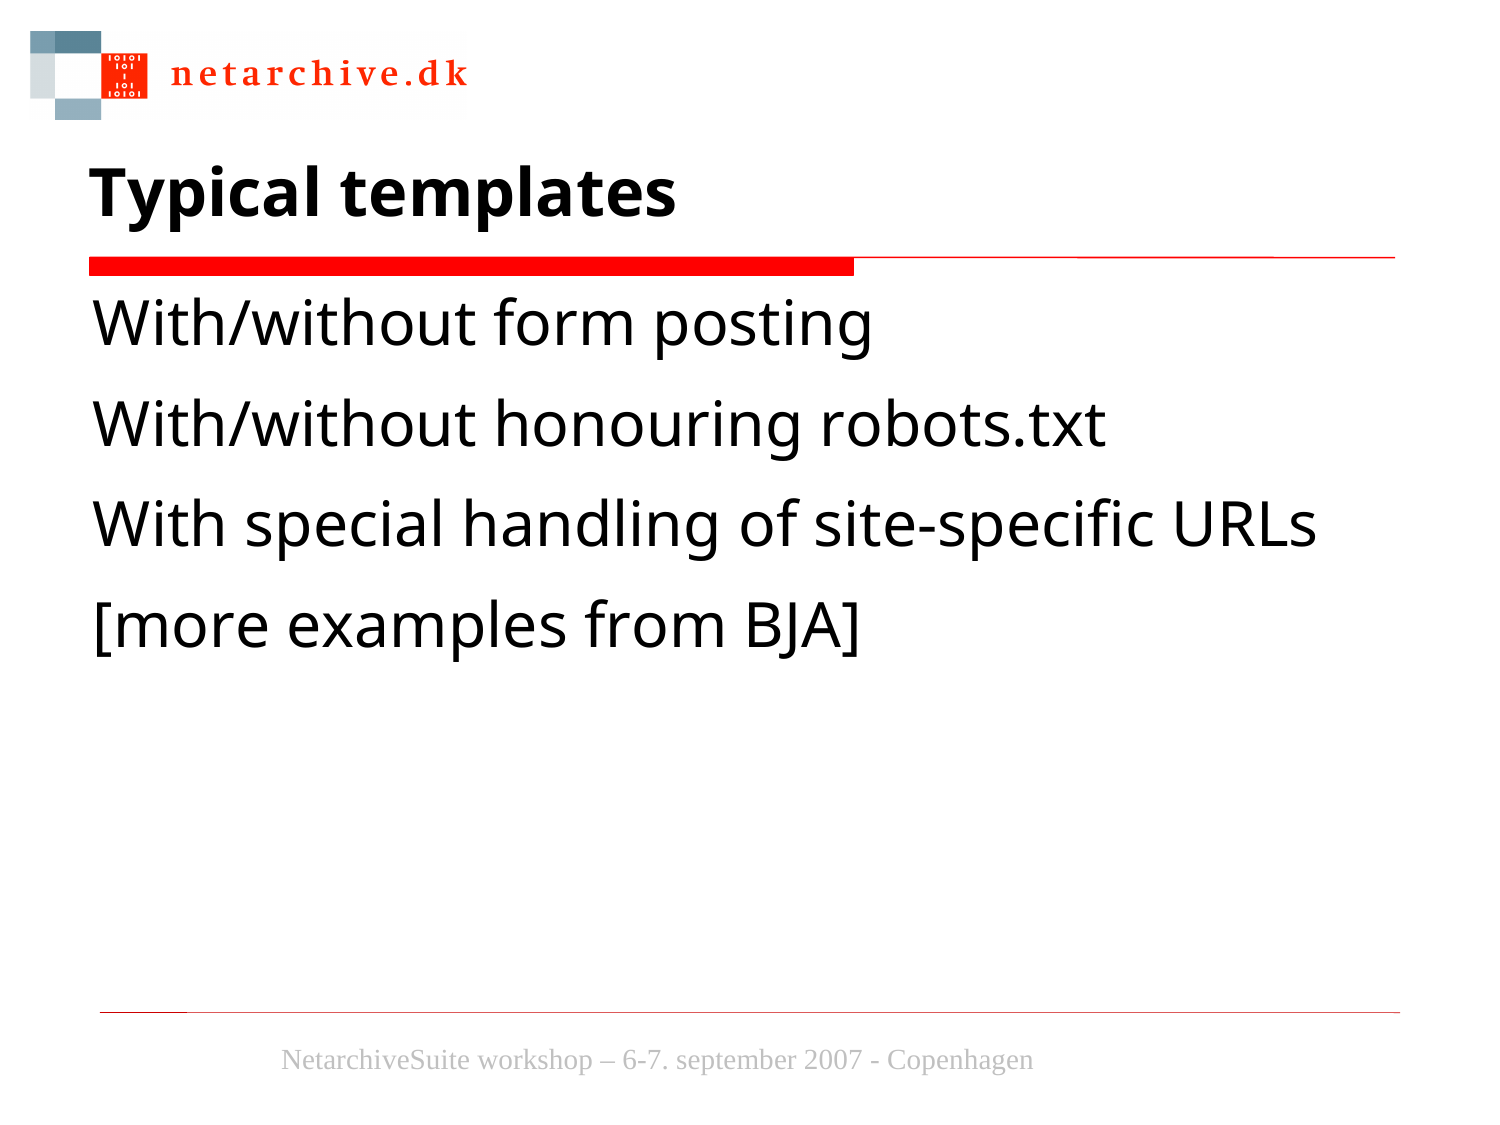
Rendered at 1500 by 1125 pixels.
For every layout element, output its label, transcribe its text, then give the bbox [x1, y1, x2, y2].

picture [29, 31, 467, 120]
list With/without form posting With/without honouring robots.txt With special handling of site-specific URLs [more examples from BJA] [92, 278, 1406, 988]
title Typical templates [88, 137, 1401, 244]
